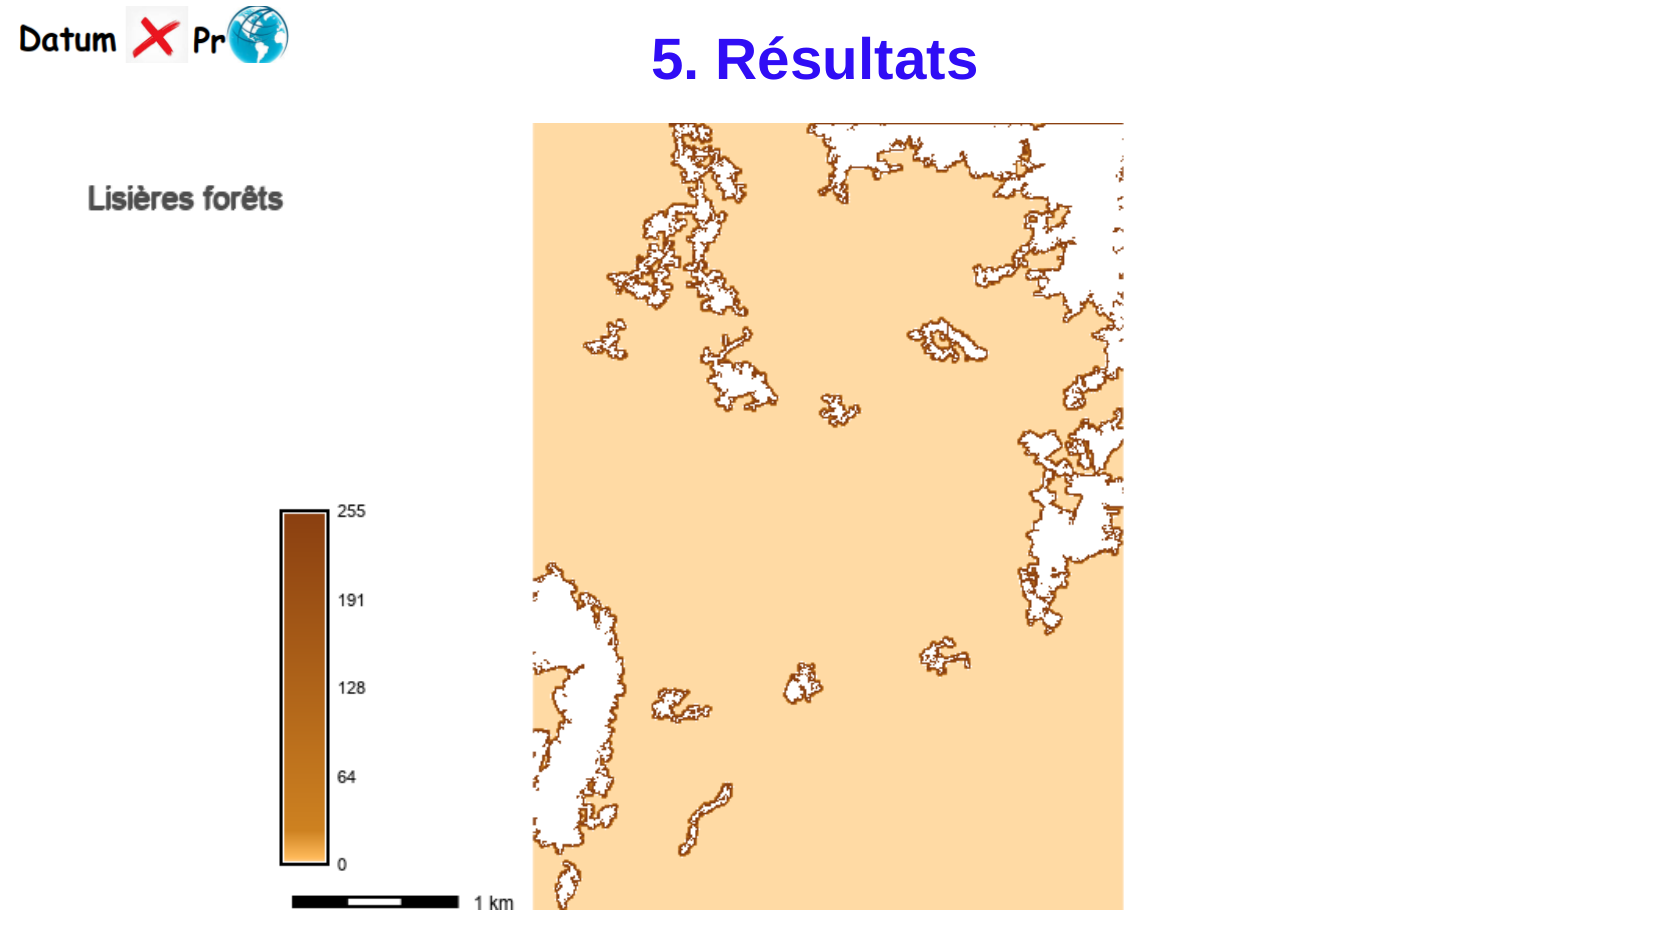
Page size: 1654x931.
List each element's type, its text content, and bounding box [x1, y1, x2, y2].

picture [0, 6, 319, 63]
picture [50, 123, 1607, 910]
title 5. Résultats [165, 23, 1465, 89]
